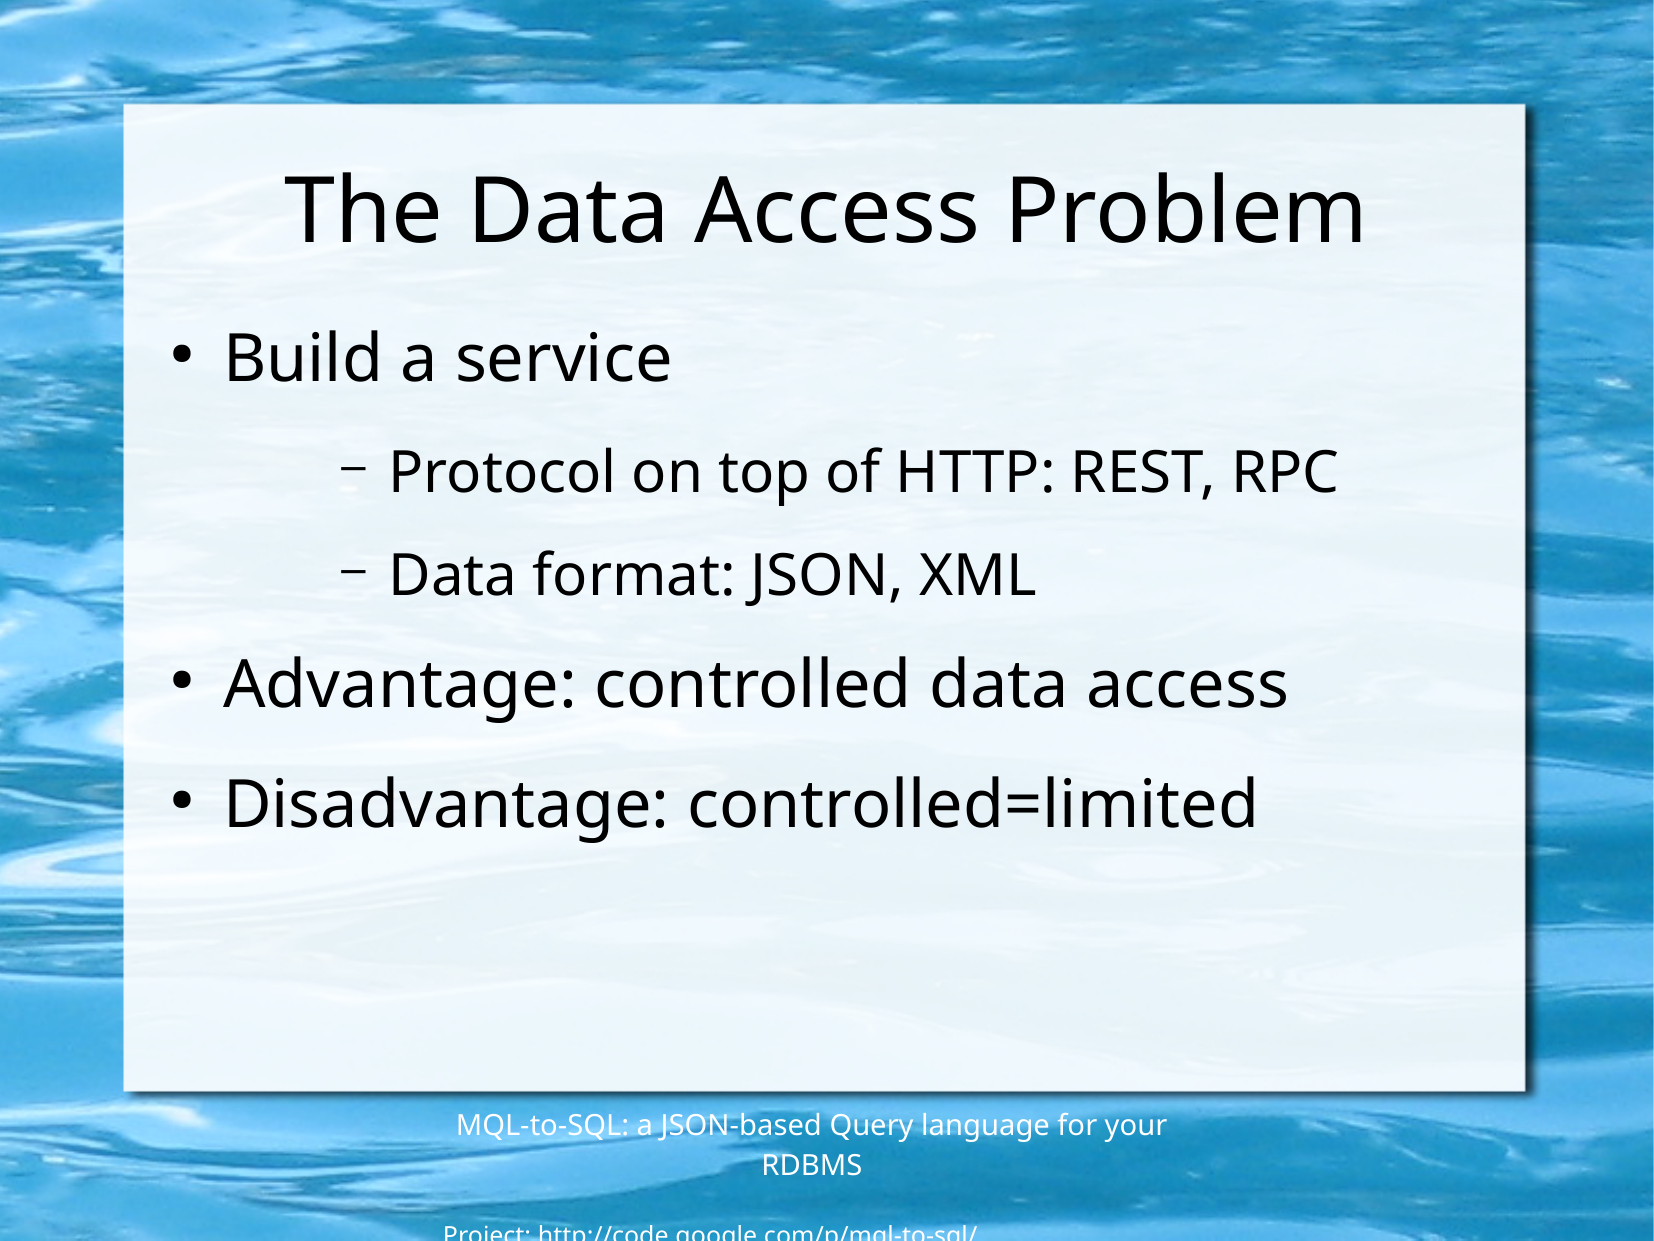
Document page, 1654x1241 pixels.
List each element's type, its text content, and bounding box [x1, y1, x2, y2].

picture [852, 1232, 859, 1241]
picture [447, 1228, 454, 1235]
picture [575, 1232, 583, 1241]
picture [804, 1232, 810, 1241]
picture [876, 1232, 883, 1241]
picture [628, 1232, 635, 1241]
picture [861, 1232, 867, 1241]
picture [780, 1232, 787, 1241]
picture [914, 1232, 921, 1241]
list Build a service Protocol on top of HTTP: REST, RPC Data format: JSON, XML Advantage: controlled data access Disadvantage: controlled=limited [152, 310, 1511, 893]
picture [795, 1232, 802, 1241]
picture [679, 1232, 686, 1241]
picture [0, 0, 1654, 1241]
picture [694, 1232, 701, 1241]
picture [643, 1232, 650, 1241]
picture [827, 1232, 835, 1241]
picture [725, 1232, 732, 1241]
picture [471, 1232, 478, 1241]
picture [950, 1232, 957, 1241]
title The Data Access Problem [147, 118, 1506, 296]
picture [710, 1232, 717, 1241]
picture [541, 1232, 548, 1241]
